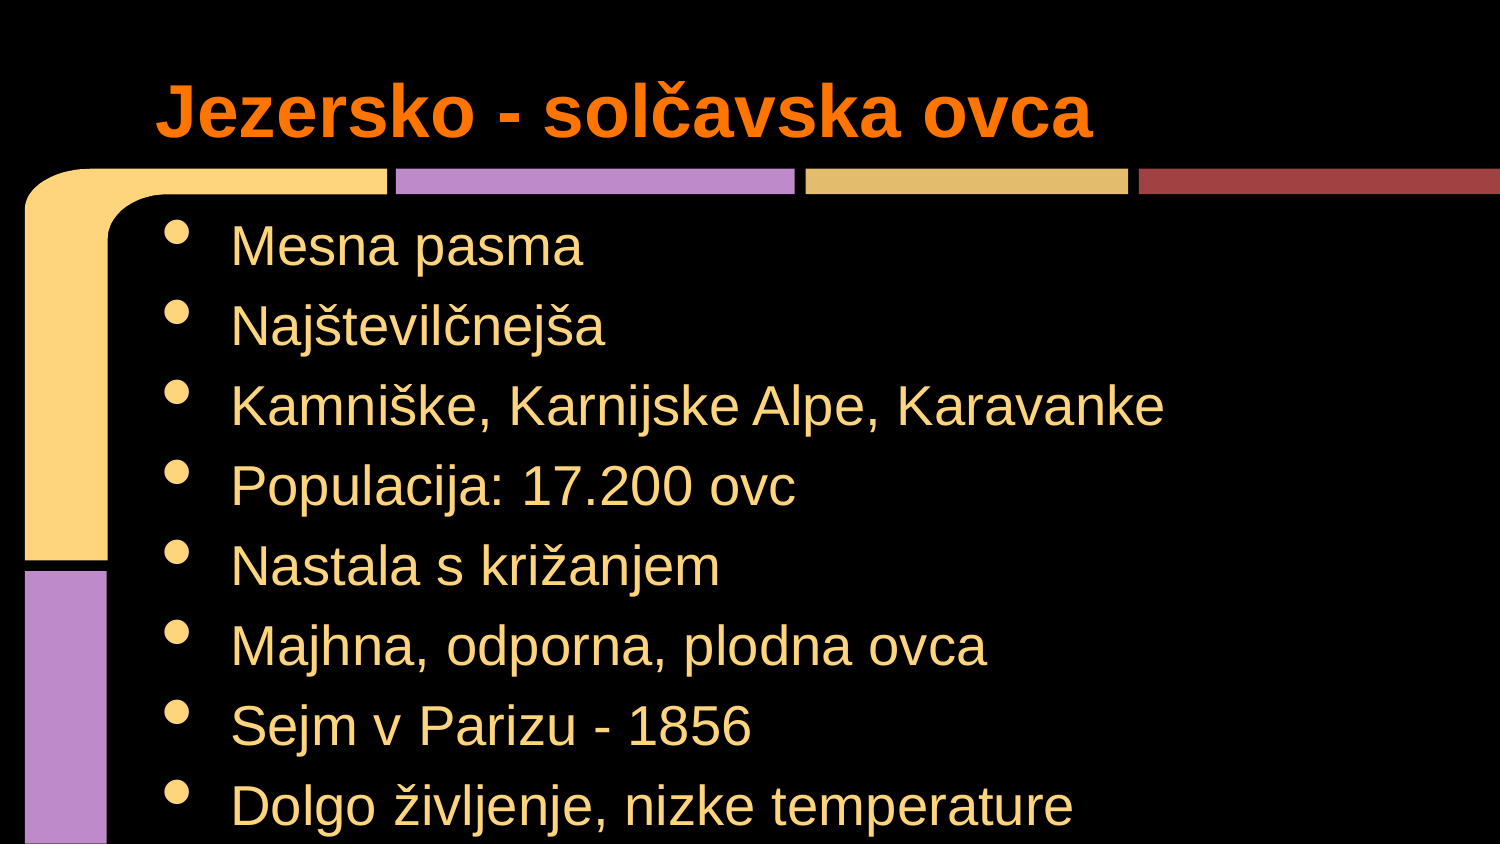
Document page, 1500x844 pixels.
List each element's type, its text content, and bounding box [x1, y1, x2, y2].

list Mesna pasma Najštevilčnejša Kamniške, Karnijske Alpe, Karavanke Populacija: 17.200 ovc Nastala s križanjem Majhna, odporna, plodna ovca Sejm v Parizu - 1856 Dolgo življenje, nizke temperature [140, 194, 1425, 809]
title Jezersko - solčavska ovca [140, 26, 1425, 168]
